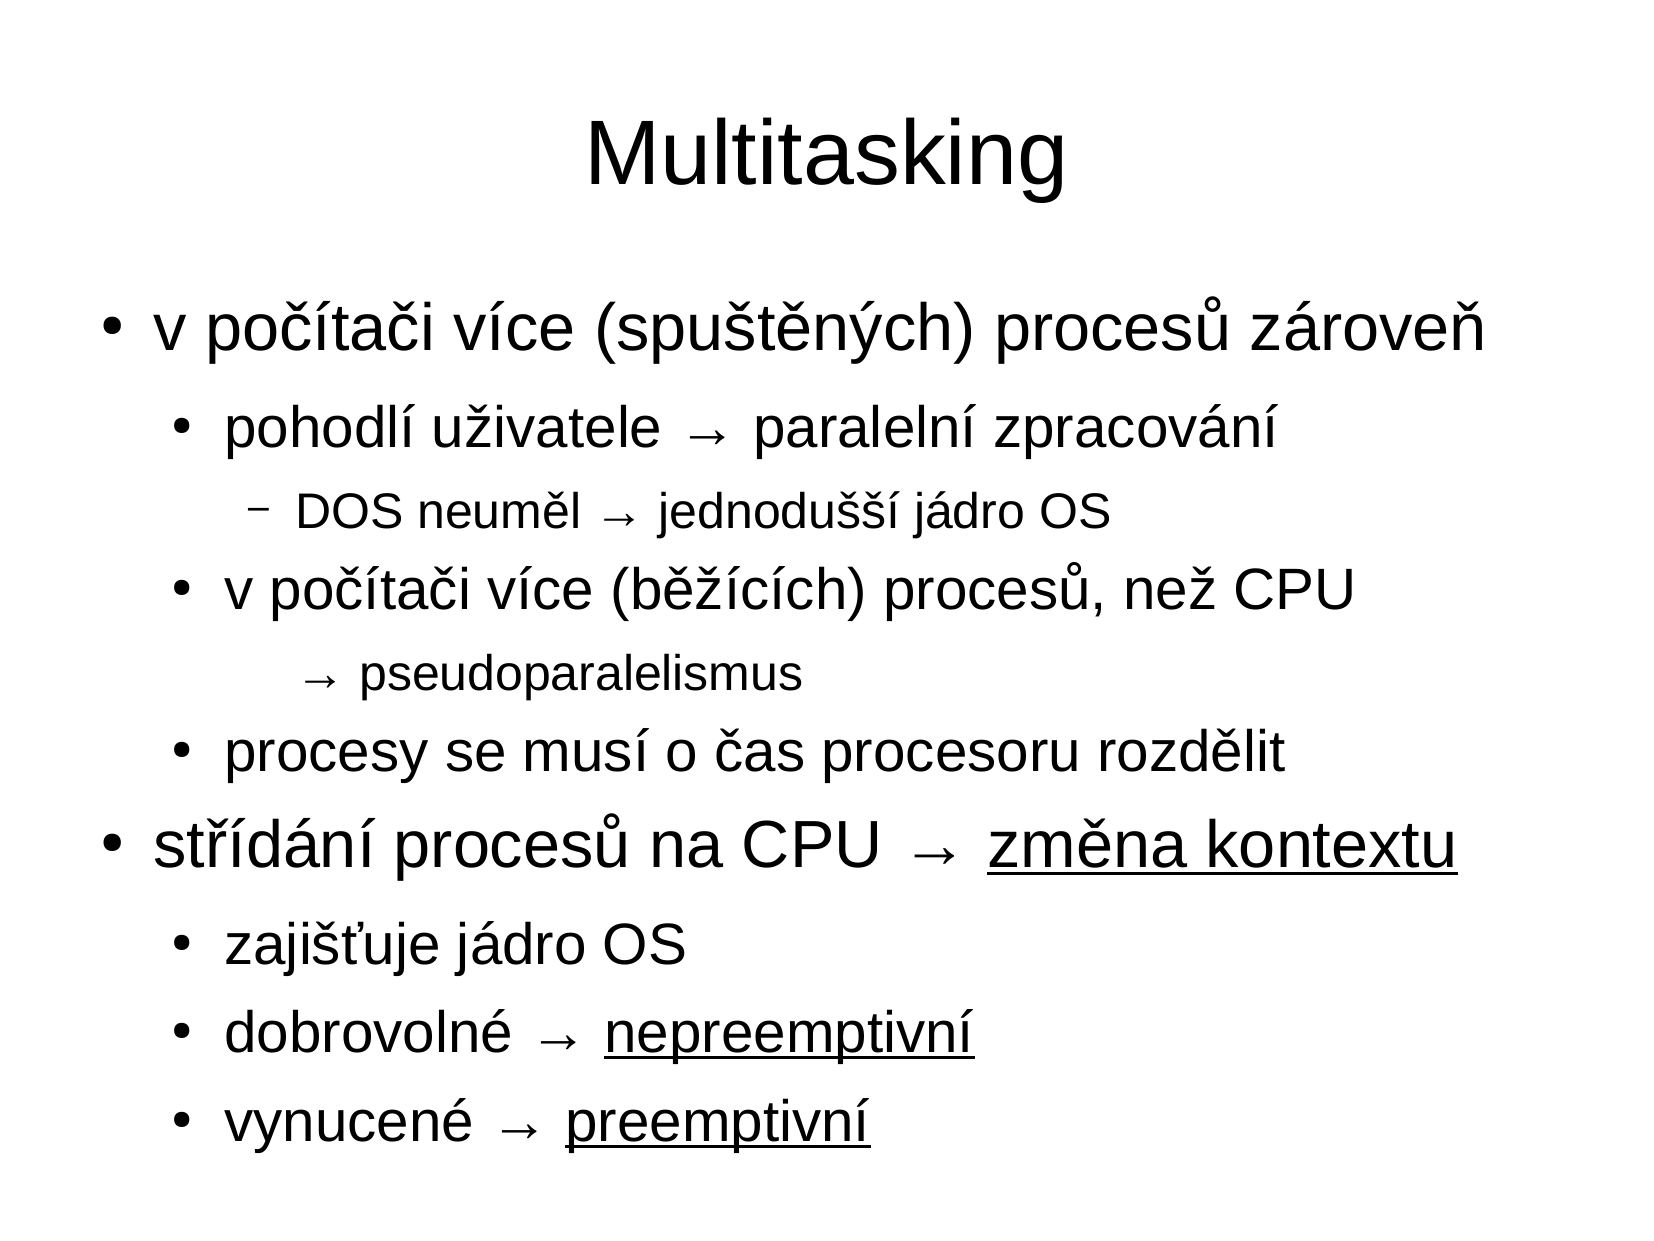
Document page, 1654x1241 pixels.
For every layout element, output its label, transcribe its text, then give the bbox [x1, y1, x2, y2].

title Multitasking [82, 56, 1571, 250]
list v počítači více (spuštěných) procesů zároveň pohodlí uživatele → paralelní zpracování DOS neuměl → jednodušší jádro OS v počítači více (běžících) procesů, než CPU → pseudoparalelismus procesy se musí o čas procesoru rozdělit střídání procesů na CPU → změna kontextu zajišťuje jádro OS dobrovolné → nepreemptivní vynucené → preemptivní [82, 290, 1571, 1154]
